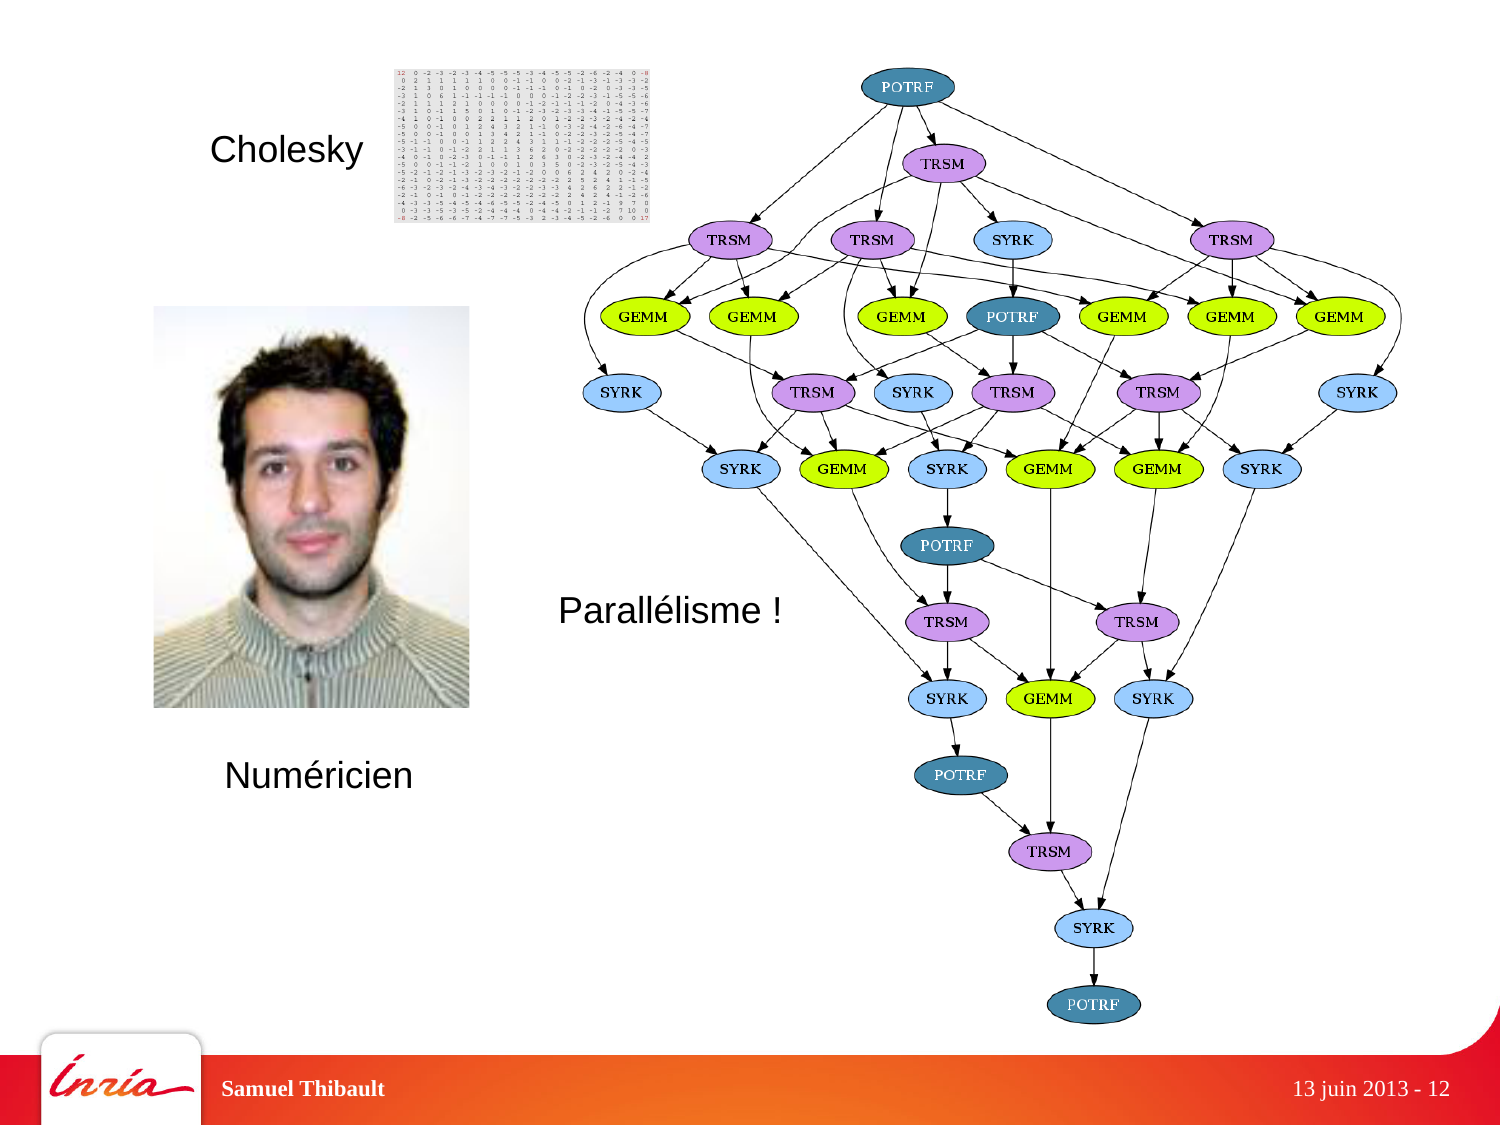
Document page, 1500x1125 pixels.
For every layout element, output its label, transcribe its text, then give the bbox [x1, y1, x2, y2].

text_box Parallélisme ! [543, 578, 798, 639]
text_box Cholesky [195, 118, 394, 223]
picture [0, 63, 1500, 1125]
picture [153, 306, 470, 708]
text_box Numéricien [209, 743, 429, 804]
